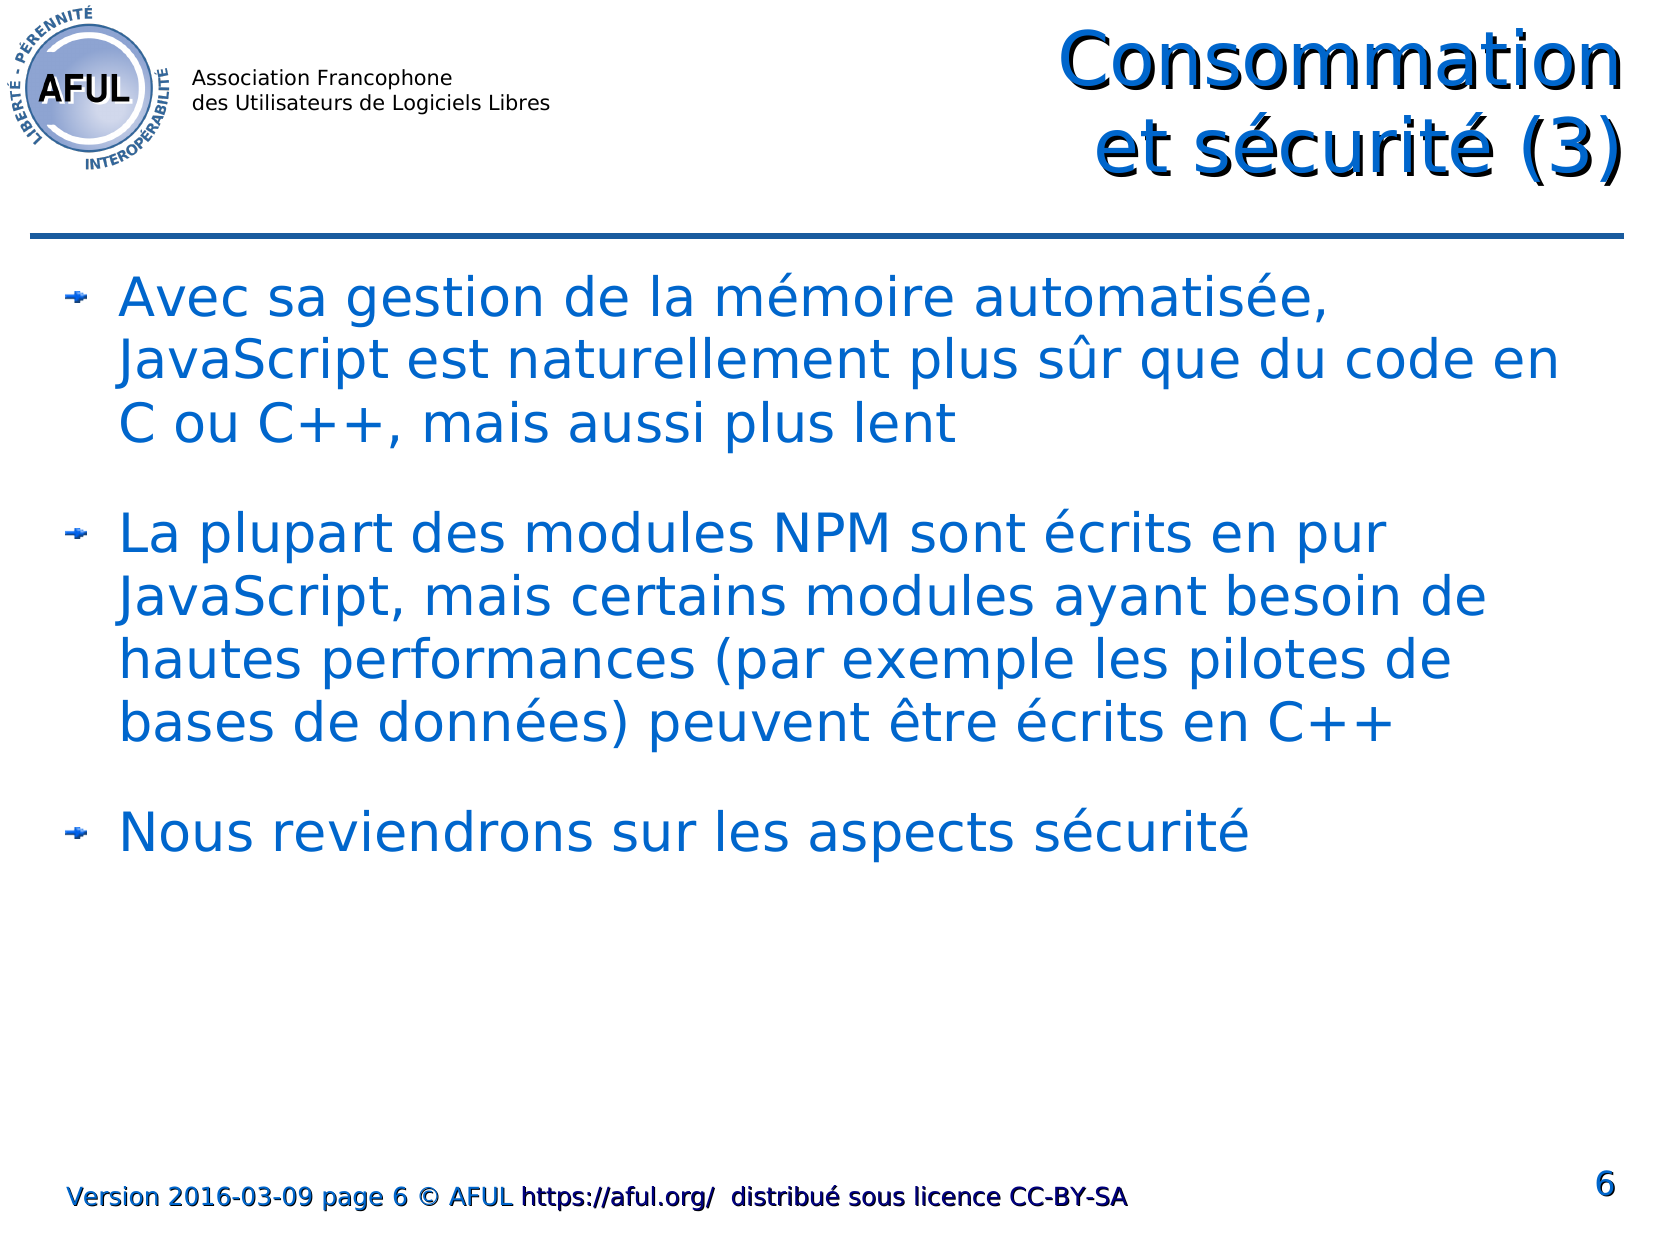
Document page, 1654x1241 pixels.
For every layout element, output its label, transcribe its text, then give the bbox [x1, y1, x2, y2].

list Avec sa gestion de la mémoire automatisée, JavaScript est naturellement plus sûr que du code en C ou C++, mais aussi plus lent La plupart des modules NPM sont écrits en pur JavaScript, mais certains modules ayant besoin de hautes performances (par exemple les pilotes de bases de données) peuvent être écrits en C++ Nous reviendrons sur les aspects sécurité [47, 265, 1595, 1211]
title Consommation et sécurité (3) [501, 0, 1625, 207]
picture [0, 0, 178, 178]
